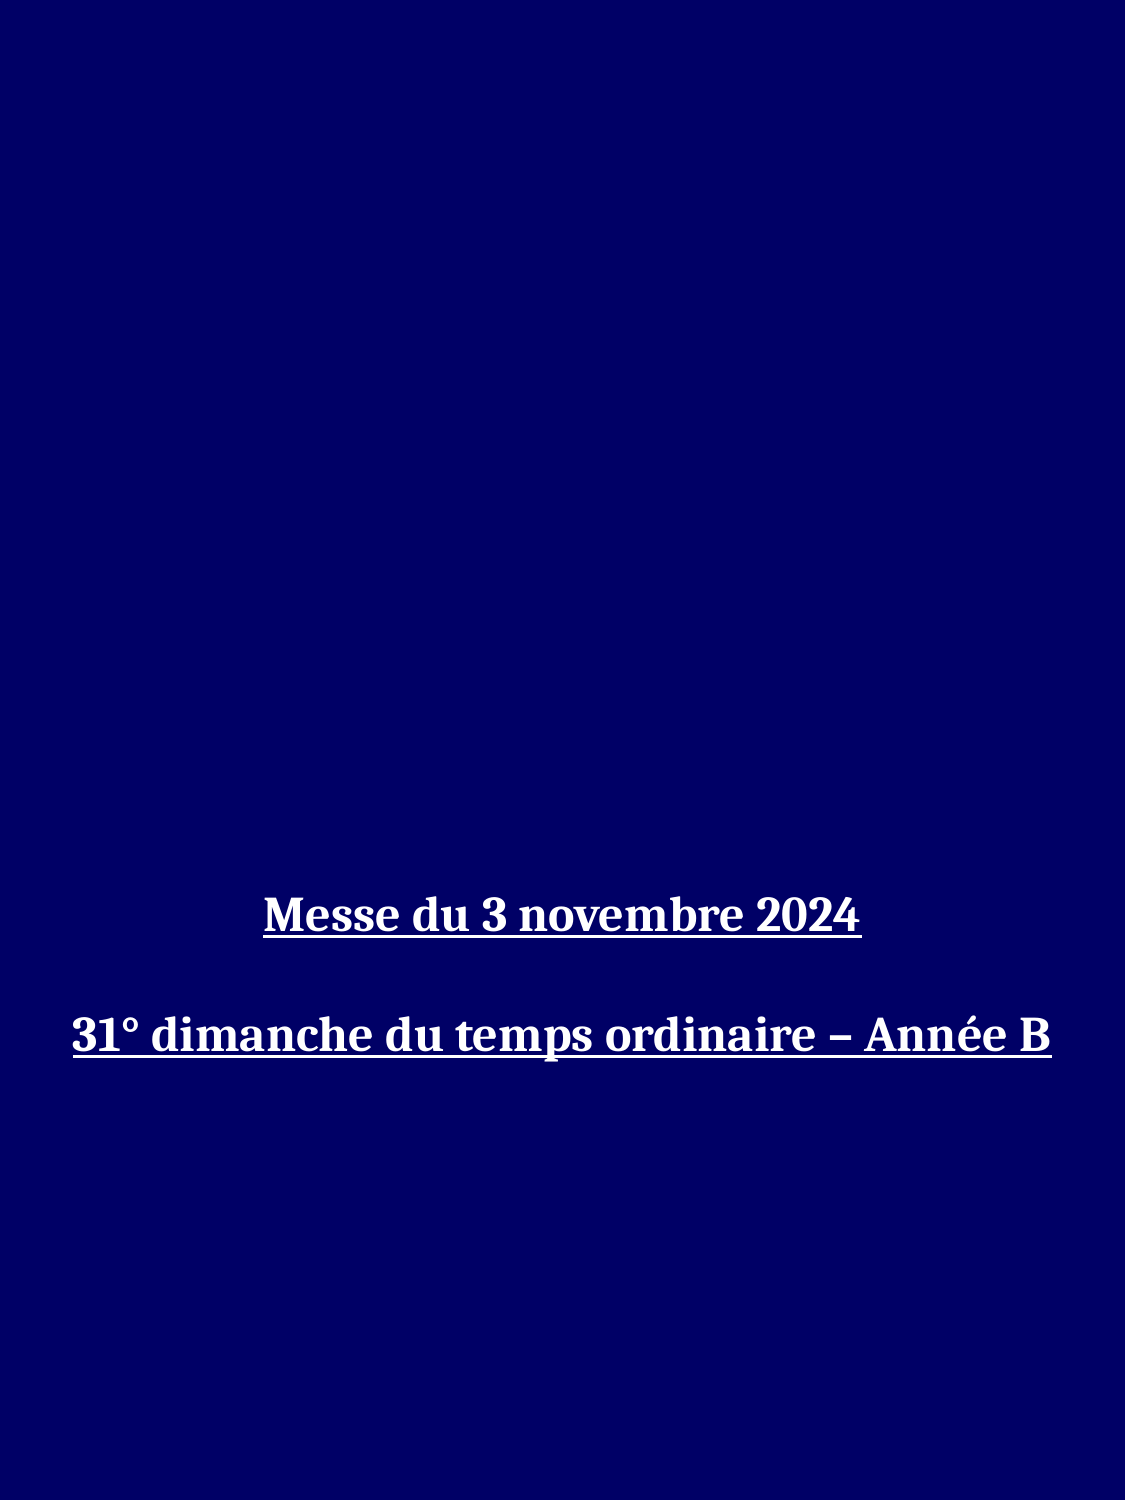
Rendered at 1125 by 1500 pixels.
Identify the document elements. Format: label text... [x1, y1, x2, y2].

text_box Messe du 3 novembre 2024 31° dimanche du temps ordinaire – Année B [0, 874, 1125, 1069]
